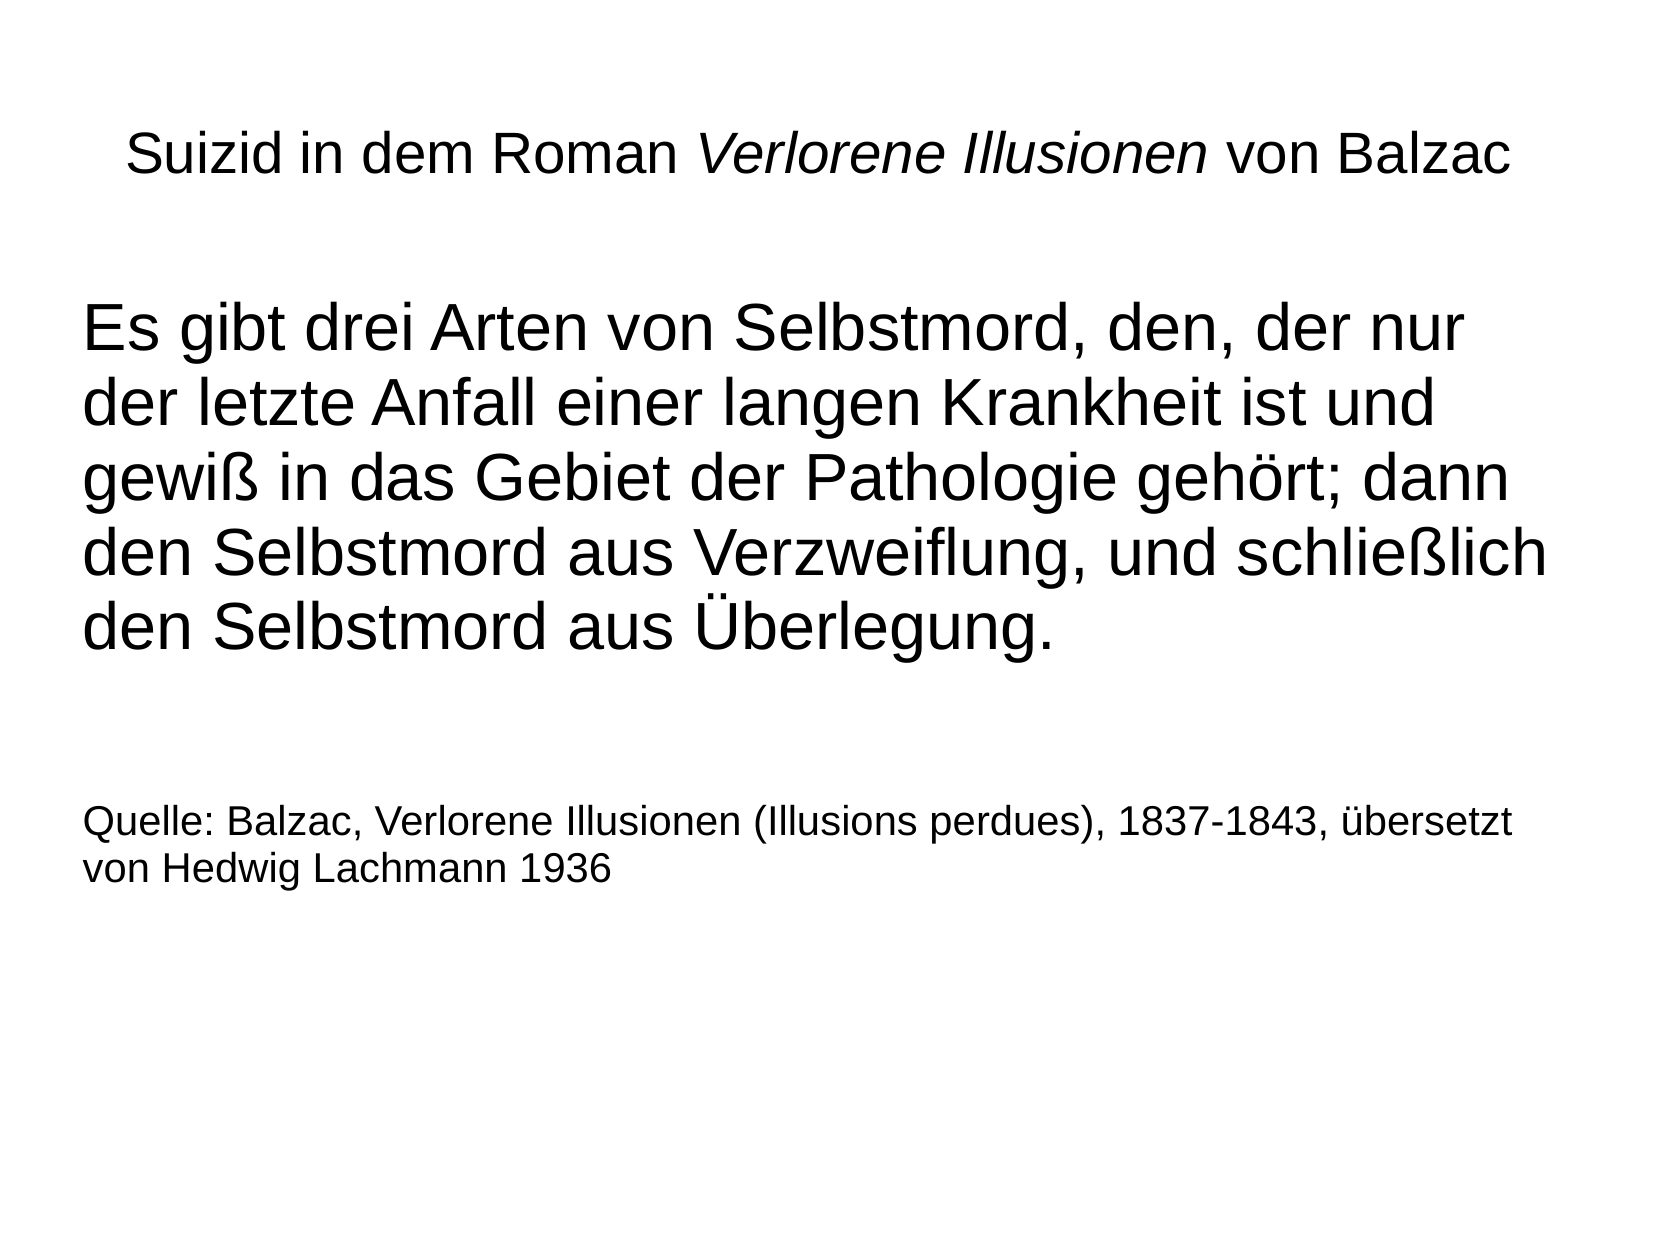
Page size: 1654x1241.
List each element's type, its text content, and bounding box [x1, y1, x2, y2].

title Suizid in dem Roman Verlorene Illusionen von Balzac [82, 49, 1571, 257]
list Es gibt drei Arten von Selbstmord, den, der nur der letzte Anfall einer langen Krankheit ist und gewiß in das Gebiet der Pathologie gehört; dann den Selbstmord aus Verzweiflung, und schließlich den Selbstmord aus Überlegung. Quelle: Balzac, Verlorene Illusionen (Illusions perdues), 1837-1843, übersetzt von Hedwig Lachmann 1936 [82, 290, 1571, 1010]
